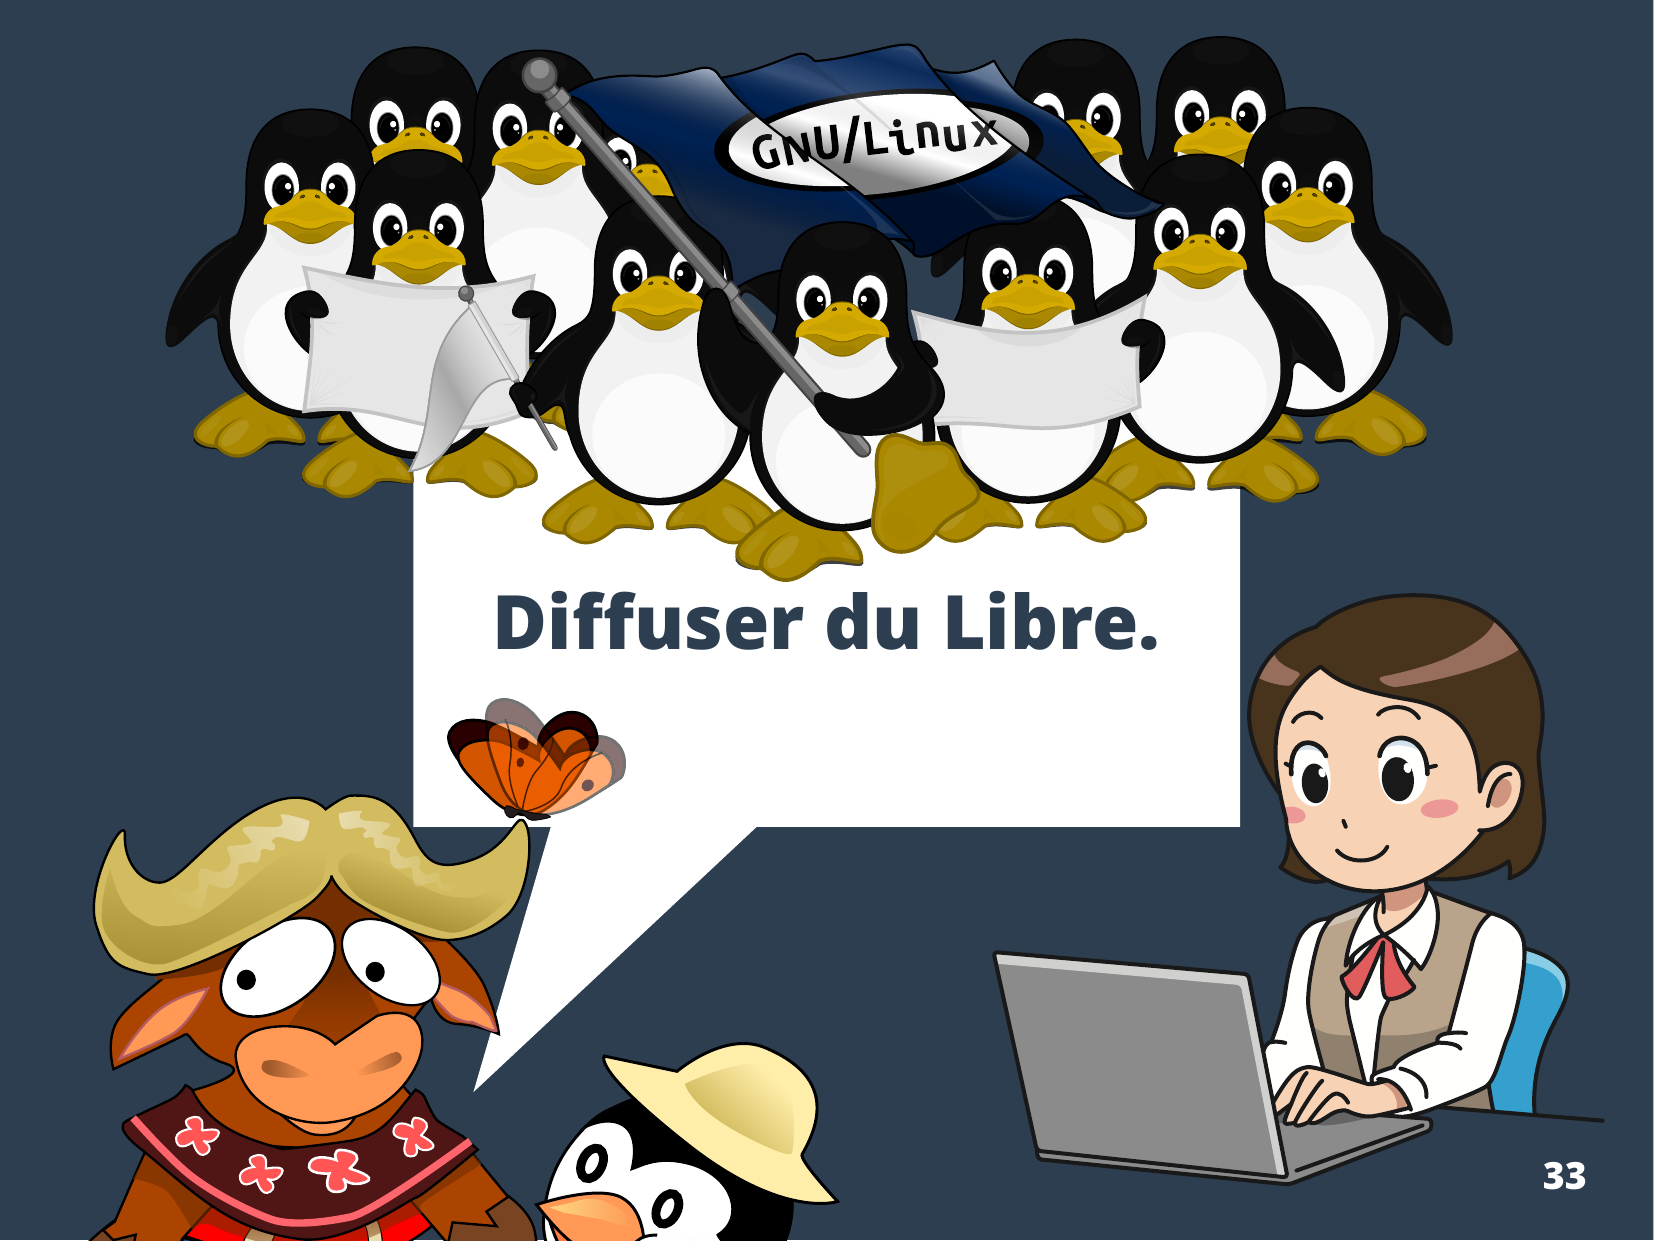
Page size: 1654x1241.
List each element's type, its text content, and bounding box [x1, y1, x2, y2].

title Diffuser du Libre. [442, 591, 992, 798]
picture [36, 697, 875, 1241]
picture [165, 36, 1608, 1187]
